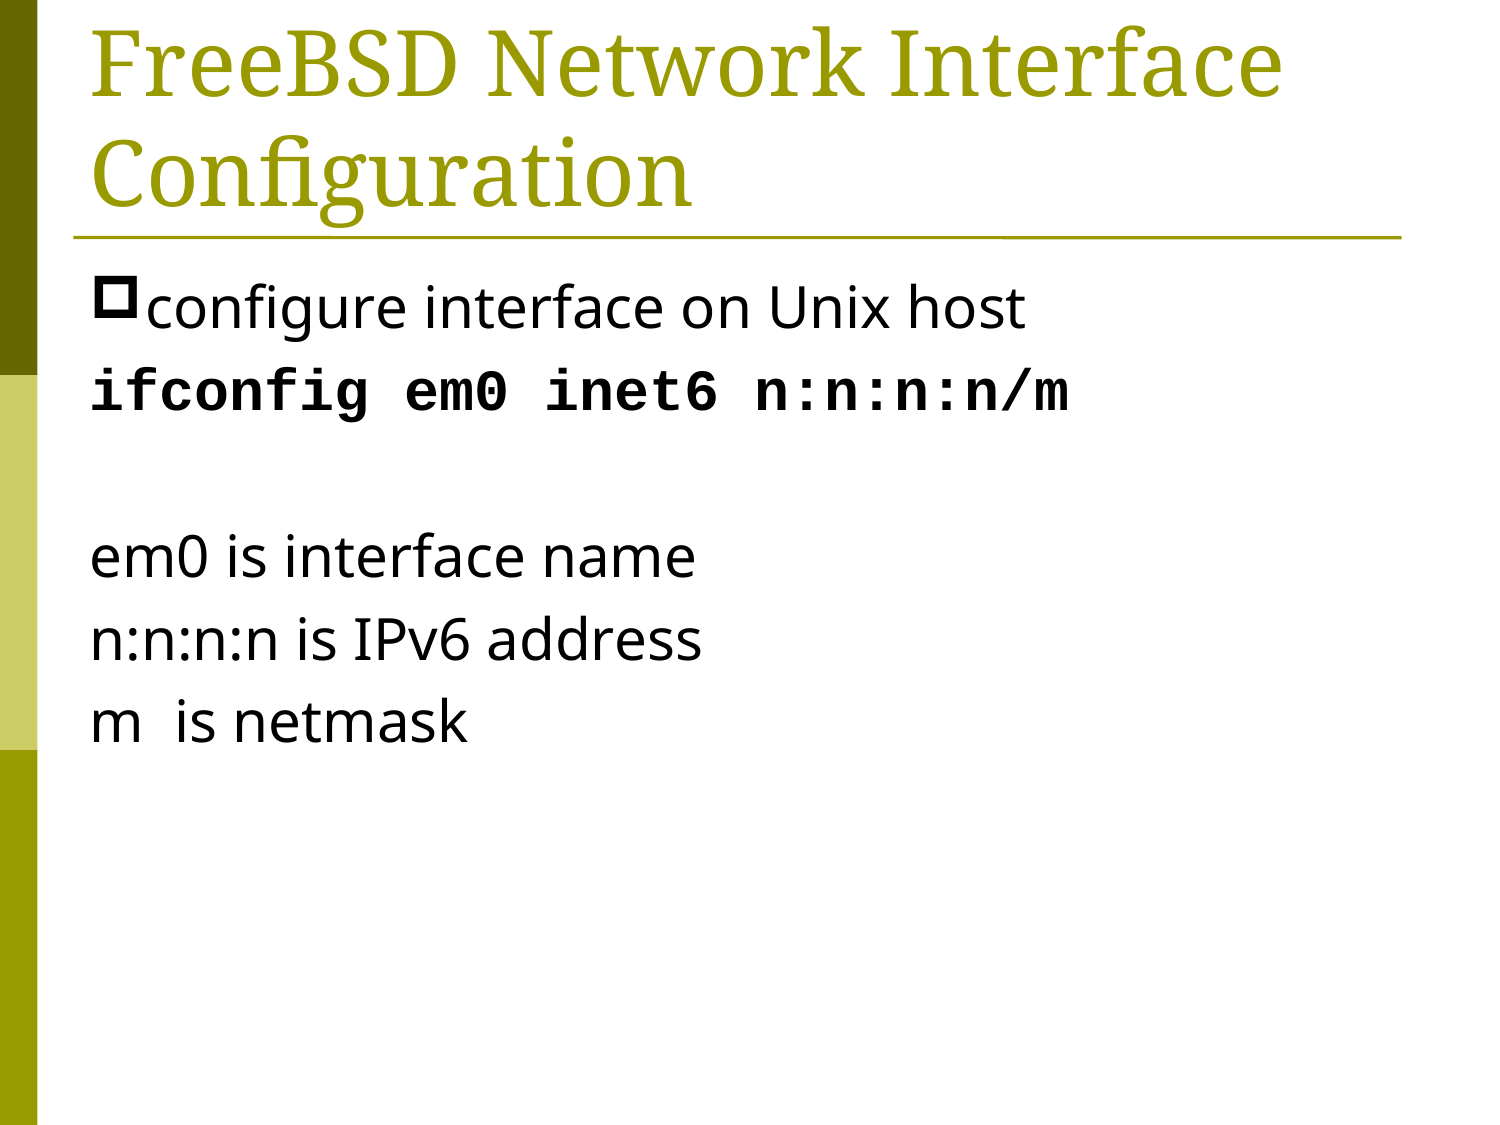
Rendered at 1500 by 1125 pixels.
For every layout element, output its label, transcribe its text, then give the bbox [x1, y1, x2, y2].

text_box FreeBSD Network Interface Configuration [75, 0, 1426, 233]
text_box configure interface on Unix host ifconfig em0 inet6 n:n:n:n/m em0 is interface name n:n:n:n is IPv6 address m is netmask [75, 262, 1426, 1006]
